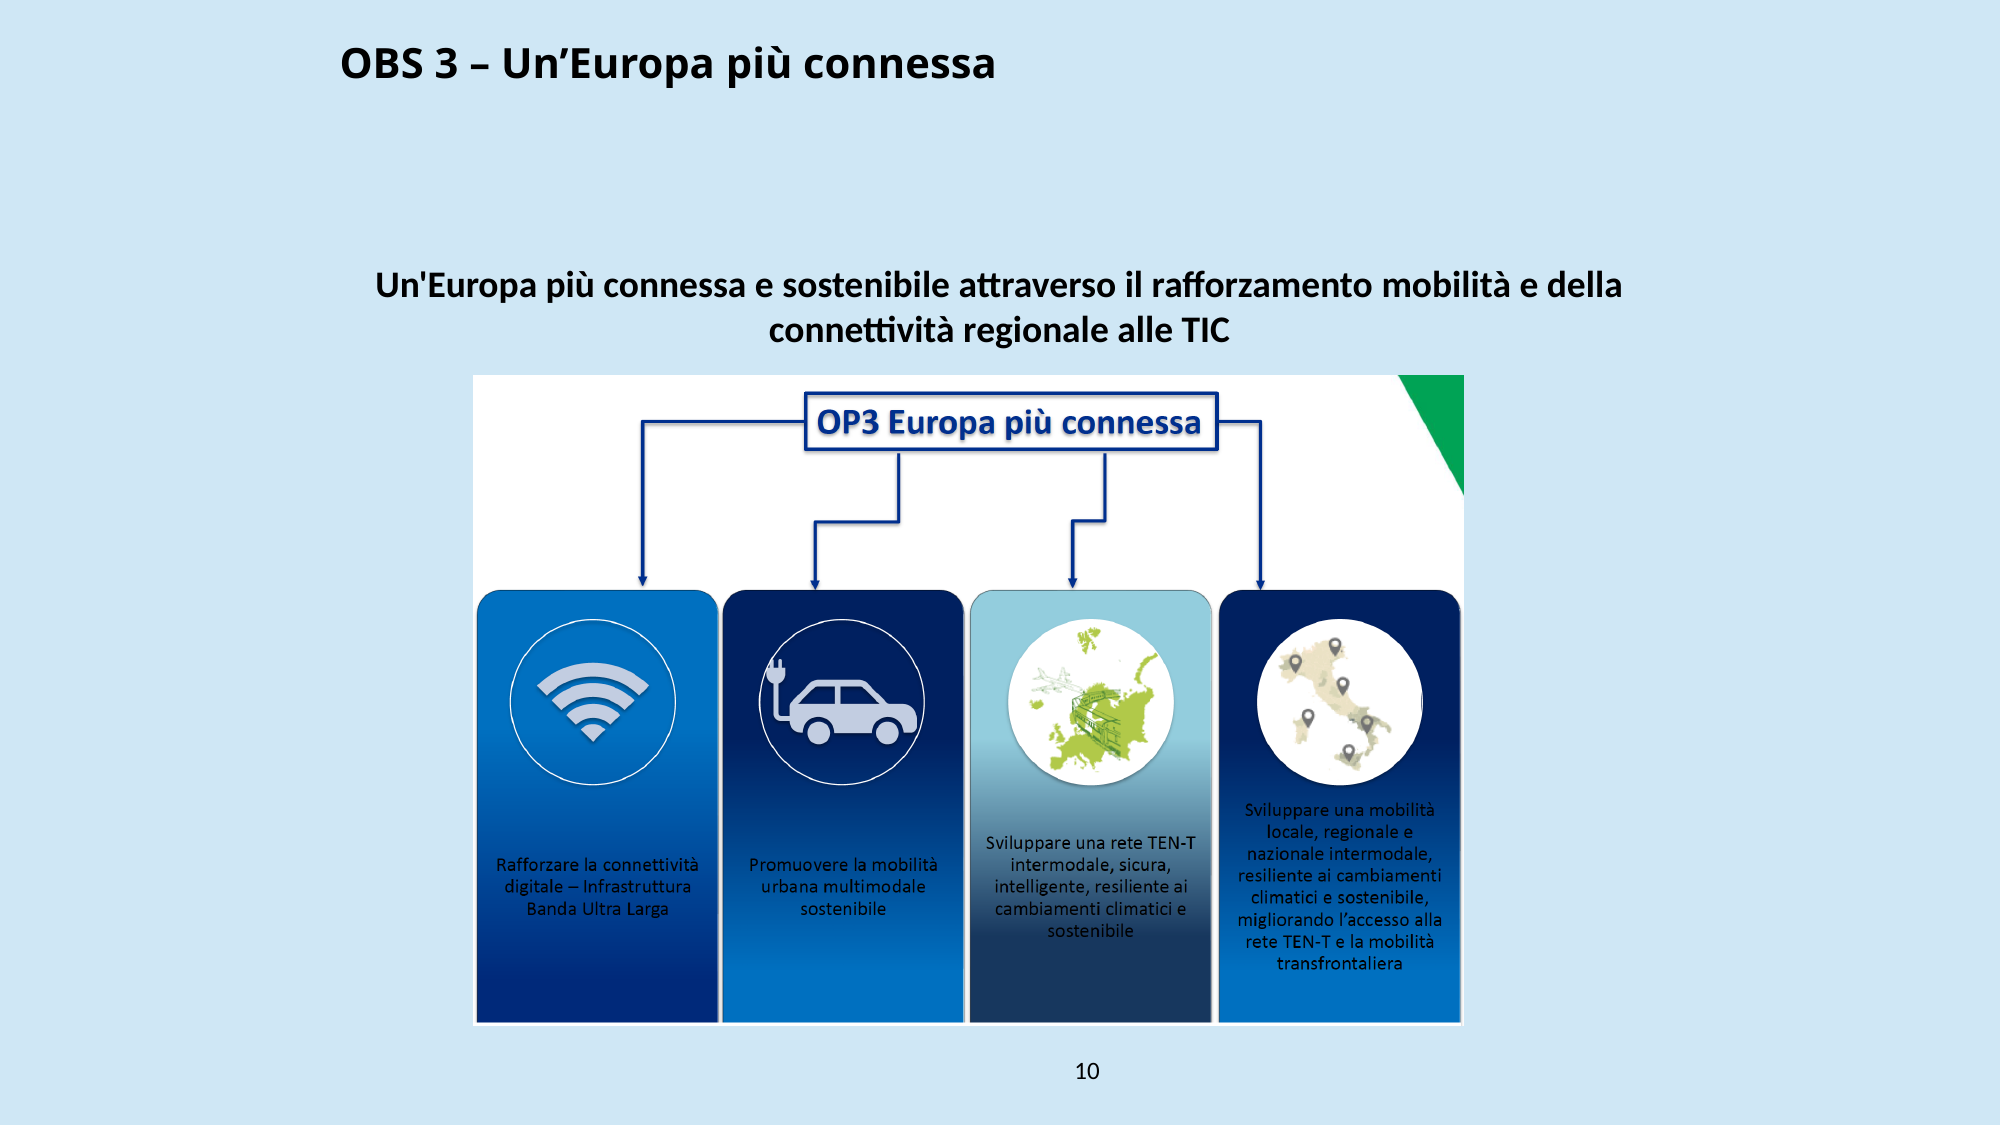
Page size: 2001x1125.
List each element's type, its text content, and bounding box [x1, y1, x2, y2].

text_box OBS 3 – Un’Europa più connessa [0, 35, 1380, 175]
picture [473, 375, 1464, 1027]
slide_number <numero> [1059, 1042, 1397, 1103]
text_box Un'Europa più connessa e sostenibile attraverso il rafforzamento mobilità e della connettività regionale alle TIC [326, 253, 1674, 358]
